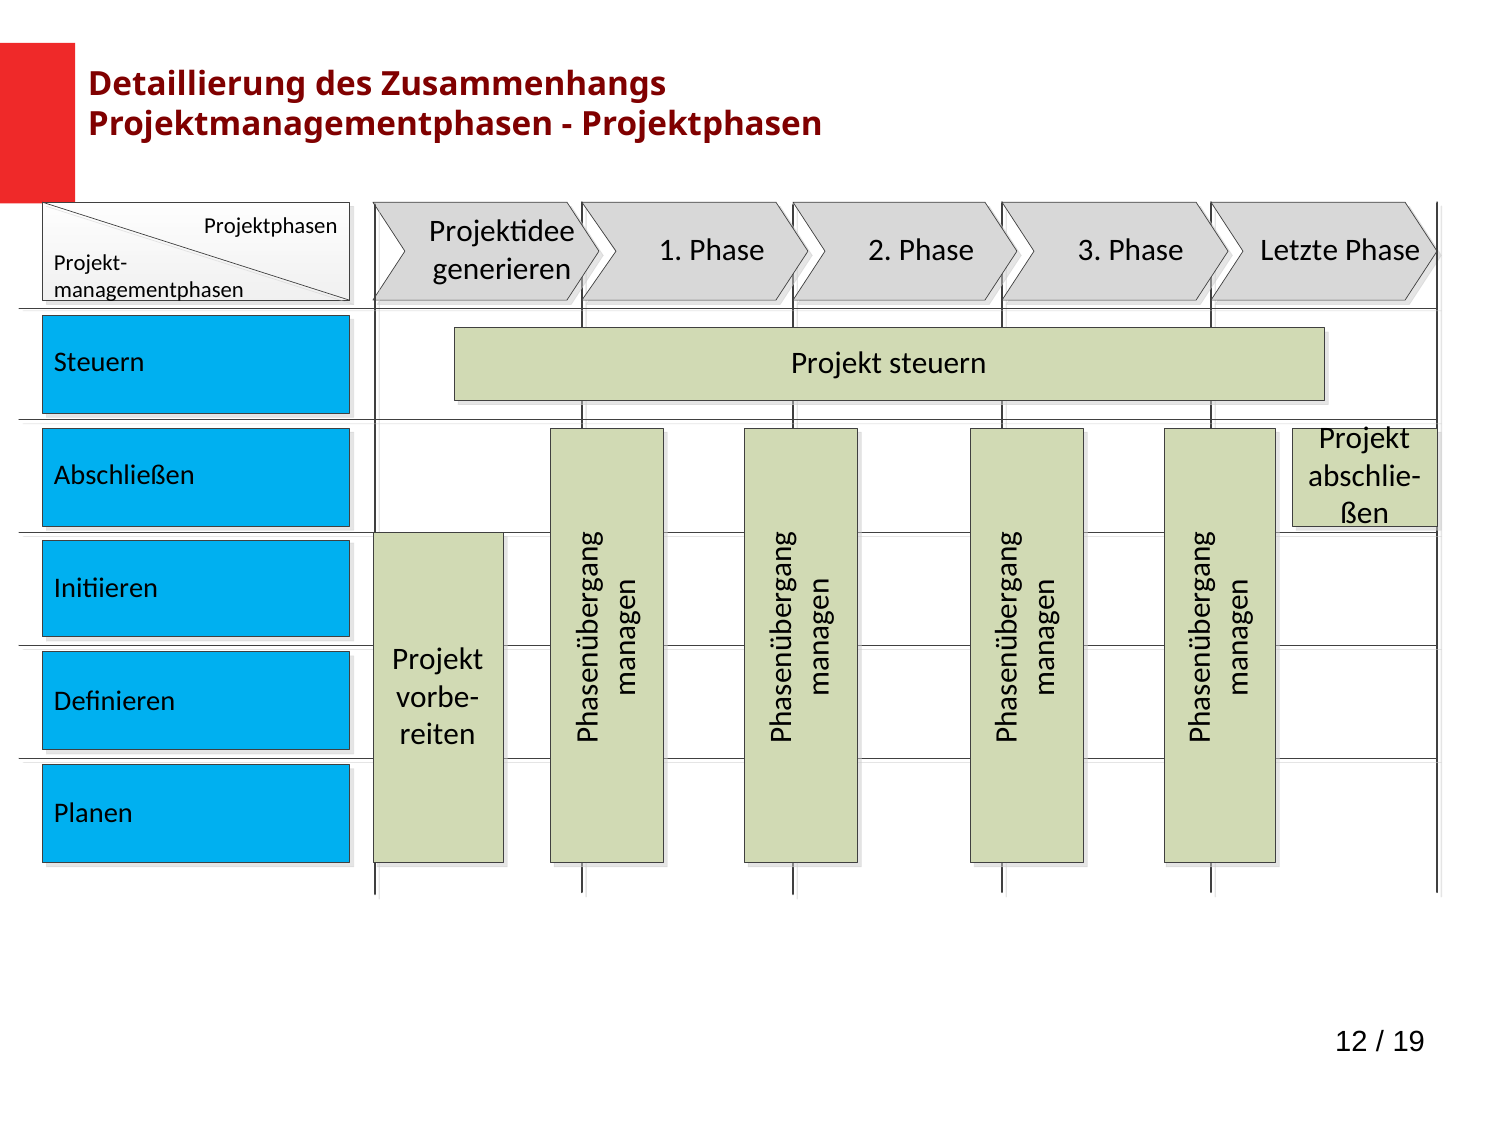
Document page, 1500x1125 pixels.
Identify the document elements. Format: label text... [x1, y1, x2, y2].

title Detaillierung des Zusammenhangs Projektmanagementphasen - Projektphasen [87, 63, 957, 142]
chart [15, 199, 1449, 908]
picture [14, 197, 1446, 905]
